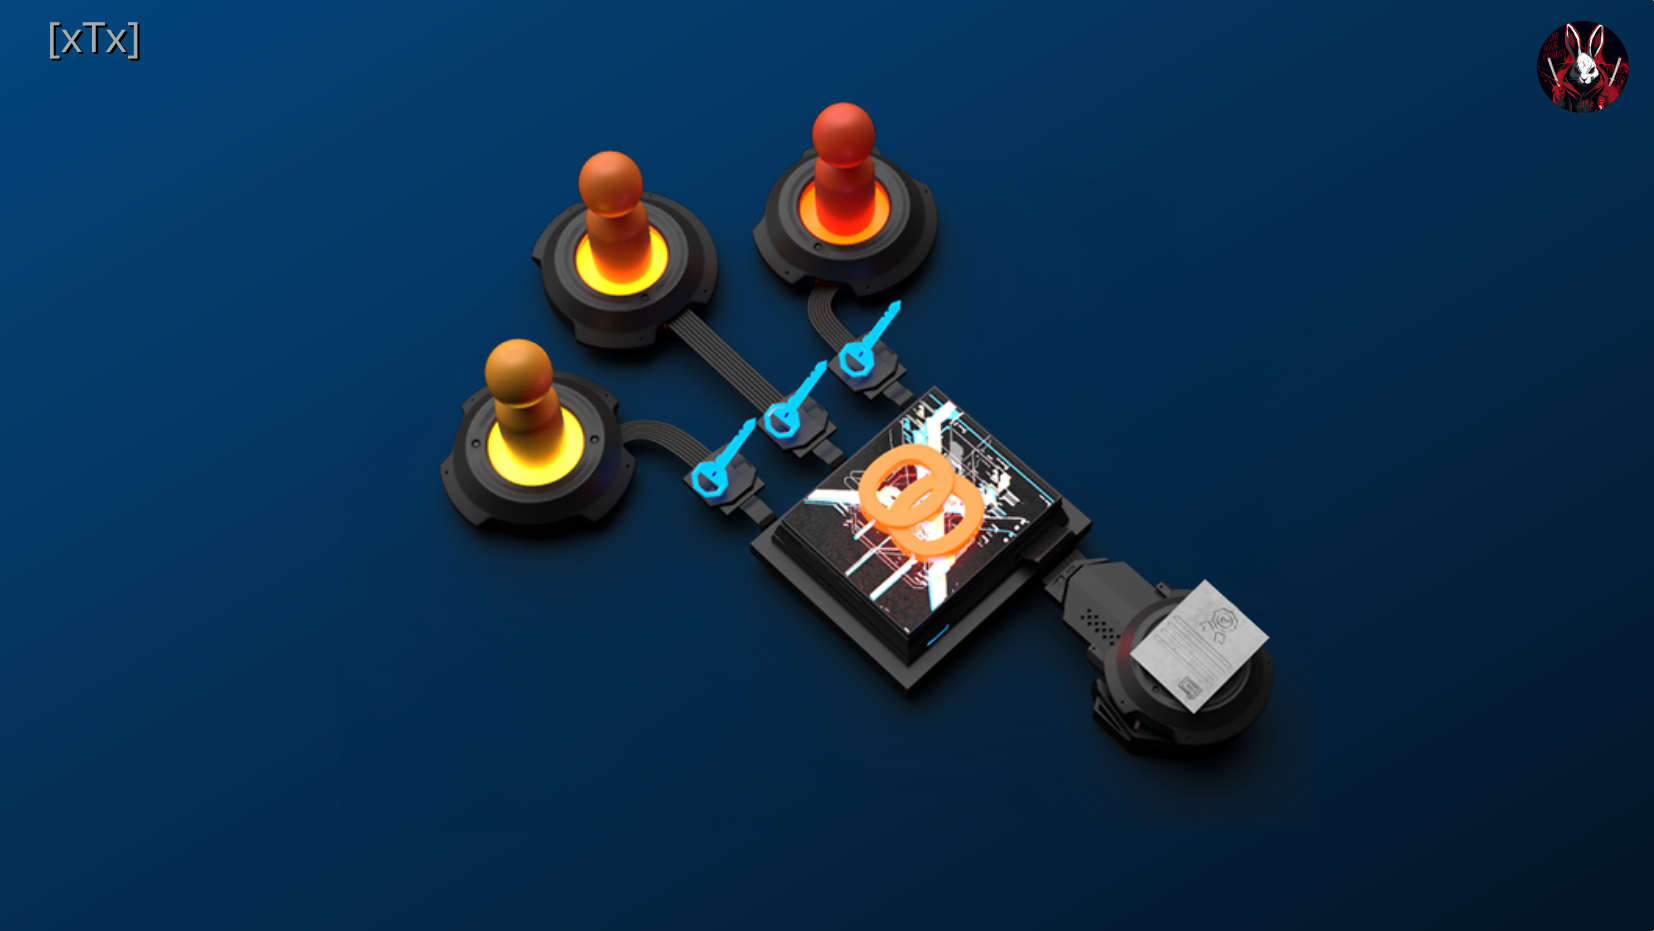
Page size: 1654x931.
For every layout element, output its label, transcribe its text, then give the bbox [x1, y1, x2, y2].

picture [1537, 21, 1629, 113]
text_box [xTx] [0, 0, 188, 76]
picture [339, 102, 1315, 828]
